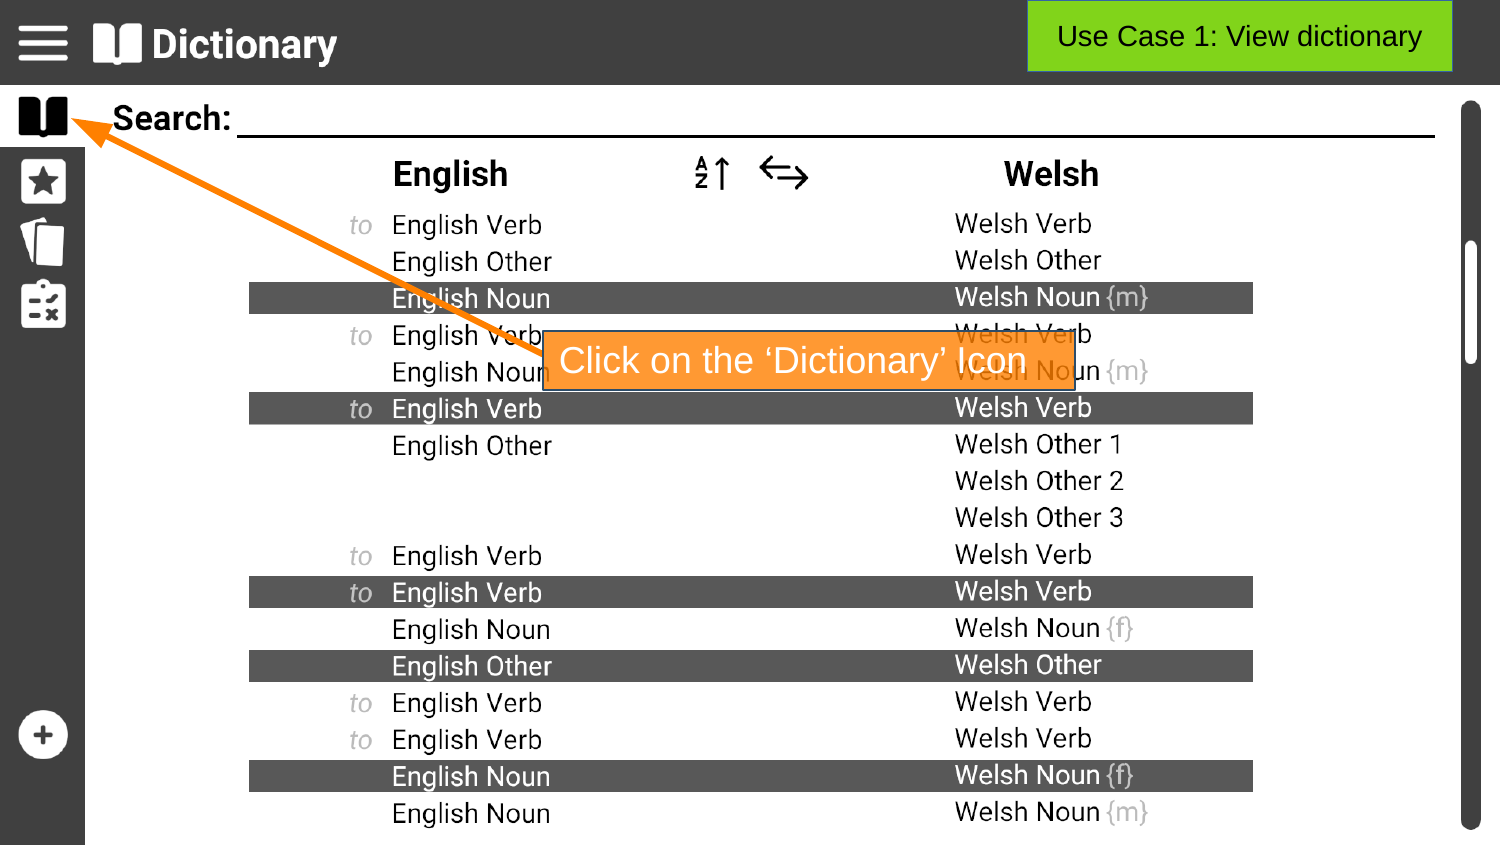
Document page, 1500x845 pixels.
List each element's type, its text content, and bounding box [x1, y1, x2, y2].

picture [0, 0, 1500, 845]
text_box Click on the ‘Dictionary’ Icon [543, 330, 1075, 390]
text_box Use Case 1: View dictionary [1027, 0, 1453, 72]
